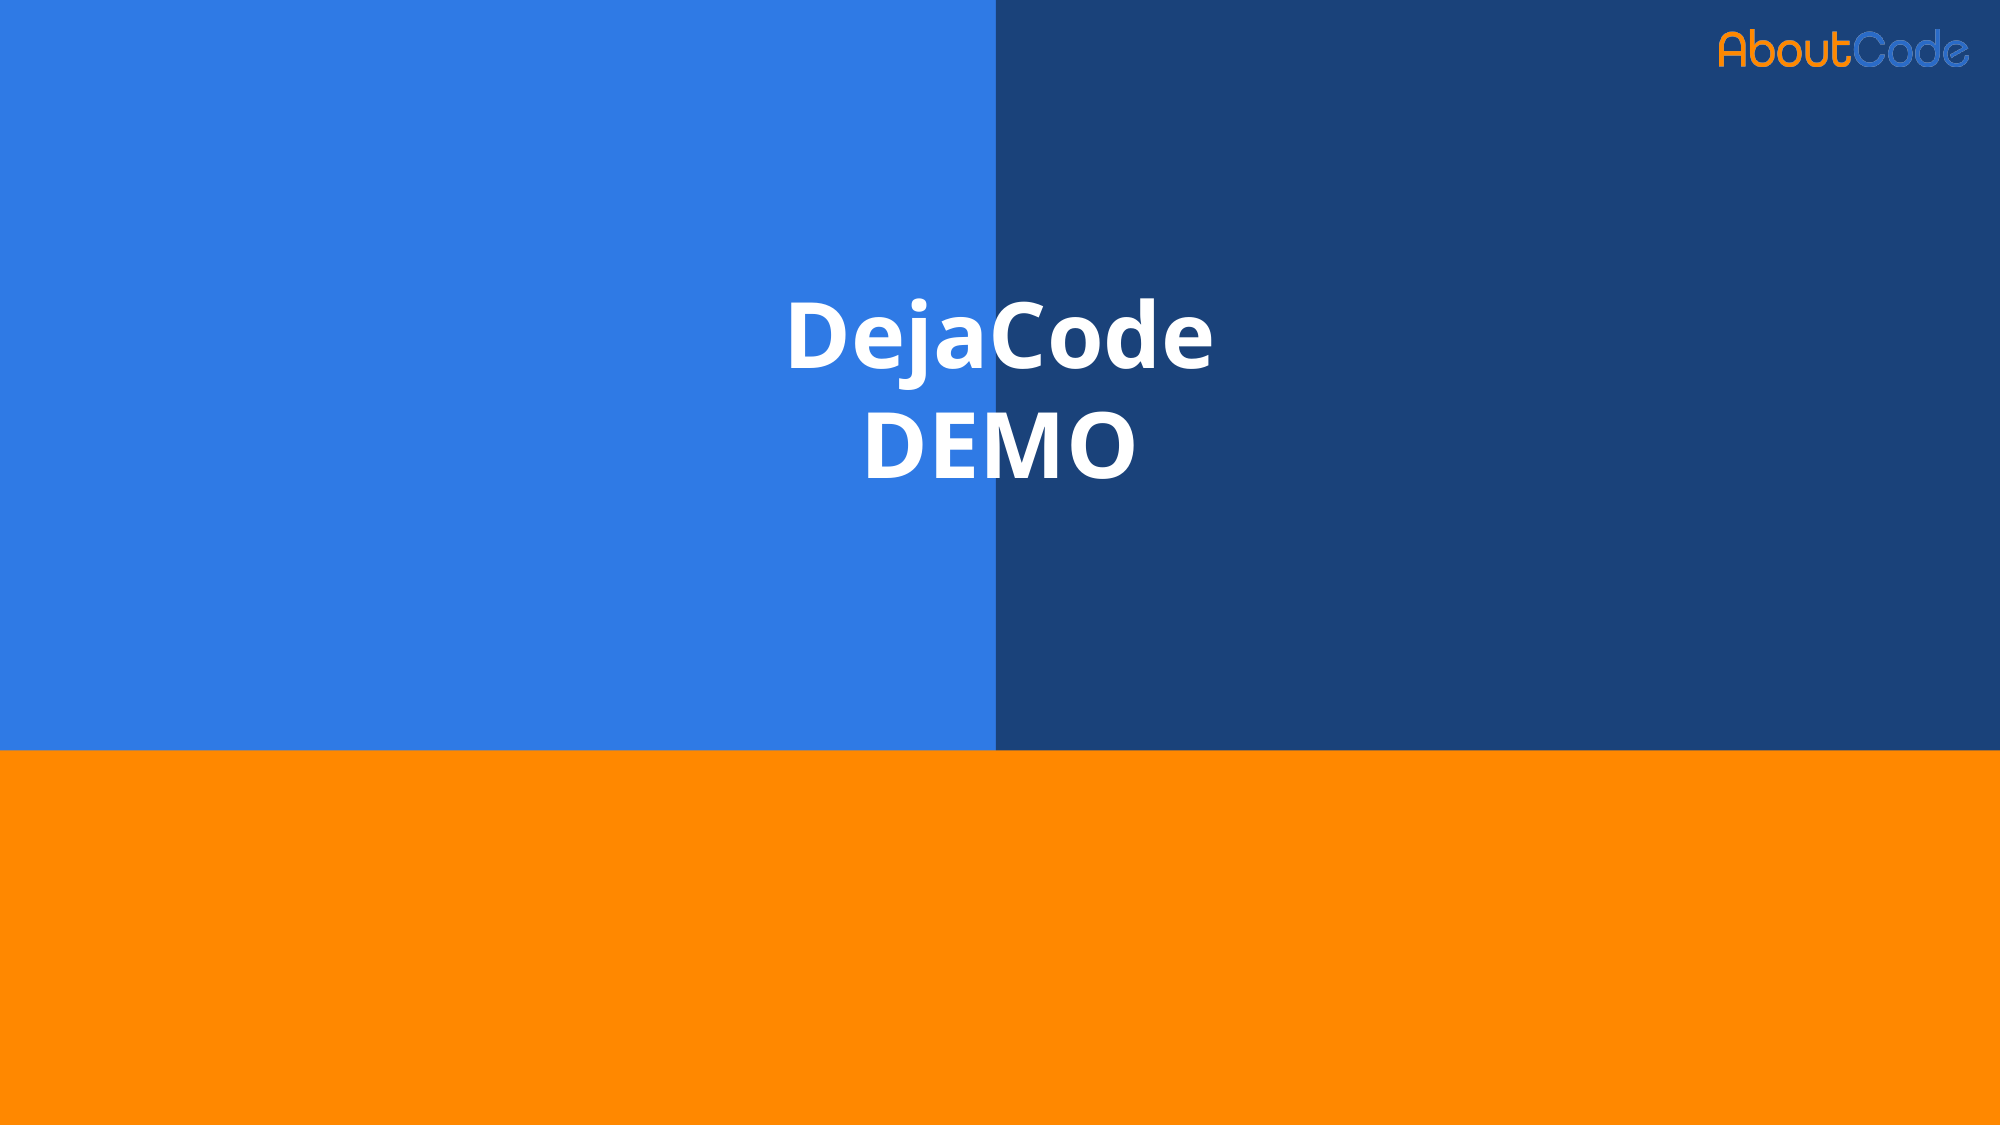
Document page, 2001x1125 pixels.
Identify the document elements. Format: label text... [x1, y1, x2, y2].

title DejaCode DEMO [68, 162, 1932, 612]
text_box [0, 0, 2000, 1125]
picture [1719, 29, 1969, 67]
